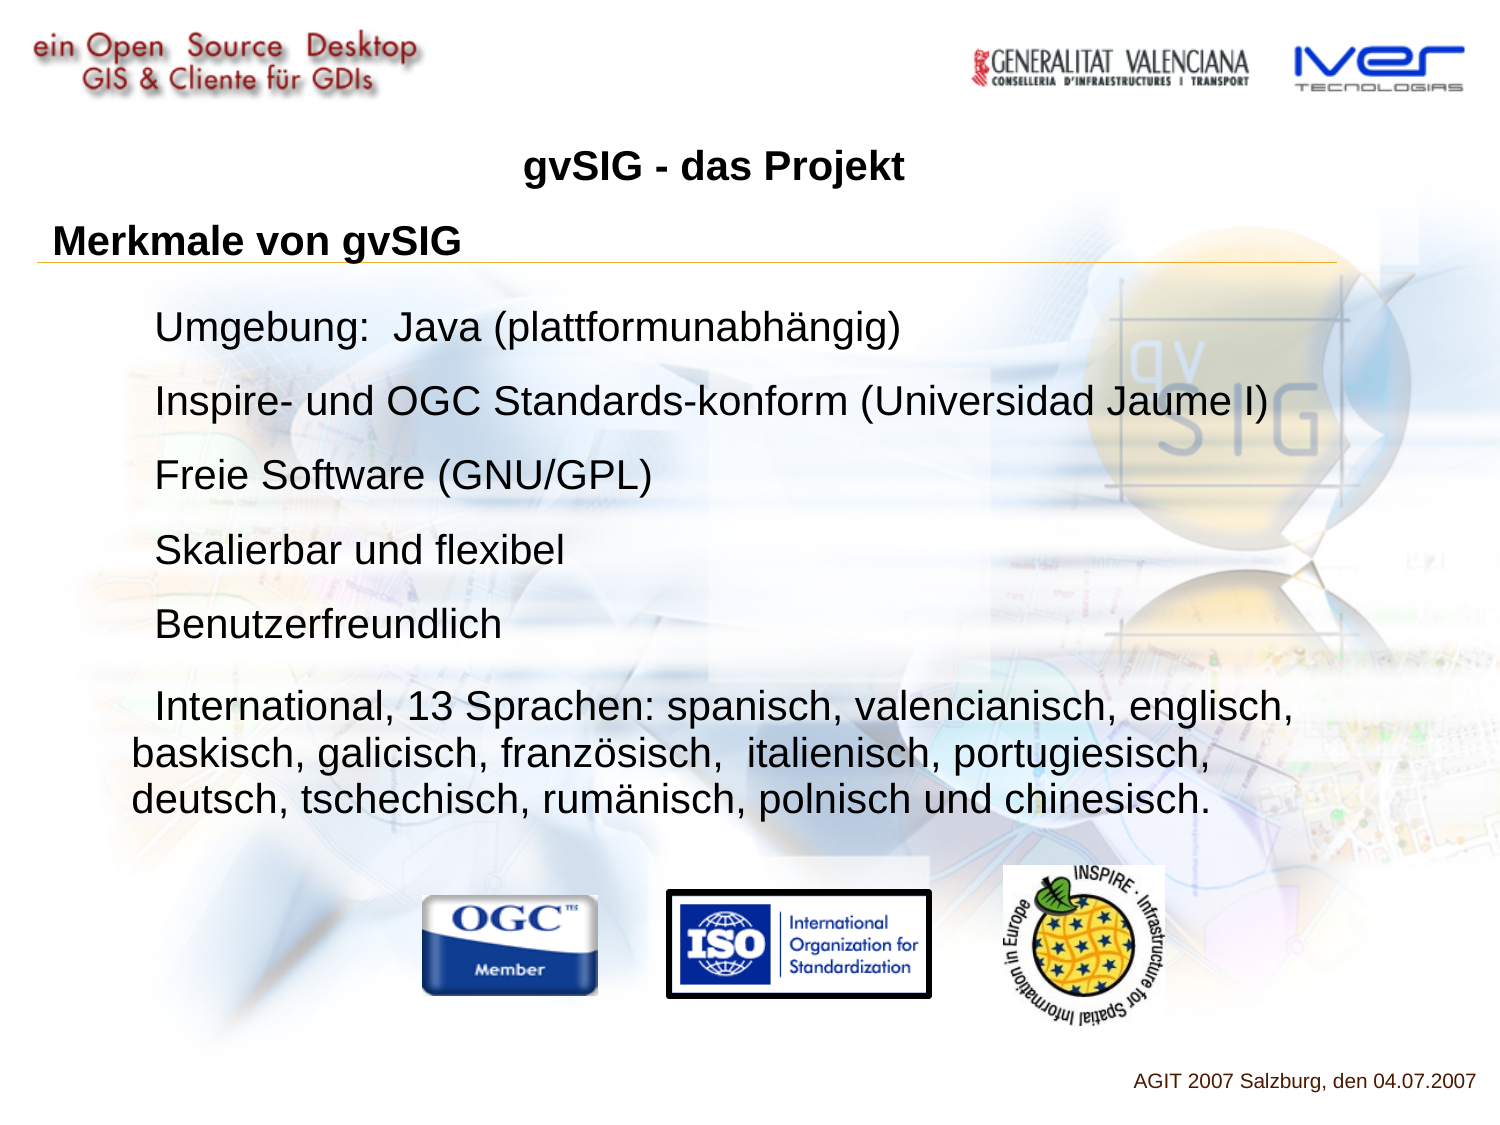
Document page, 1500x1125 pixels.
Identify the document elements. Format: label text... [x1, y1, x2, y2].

text_box AGIT 2007 Salzburg, den 04.07.2007 [1133, 1070, 1478, 1094]
text_box Umgebung: Java (plattformunabhängig) Inspire- und OGC Standards-konform (Universidad Jaume I) Freie Software (GNU/GPL) Skalierbar und flexibel Benutzerfreundlich International, 13 Sprachen: spanisch, valencianisch, englisch, baskisch, galicisch, französisch, italienisch, portugiesisch, deutsch, tschechisch, rumänisch, polnisch und chinesisch. [41, 252, 1380, 1007]
picture [0, 5, 1500, 1125]
text_box Merkmale von gvSIG [37, 211, 688, 275]
text_box gvSIG - das Projekt [0, 137, 1429, 203]
